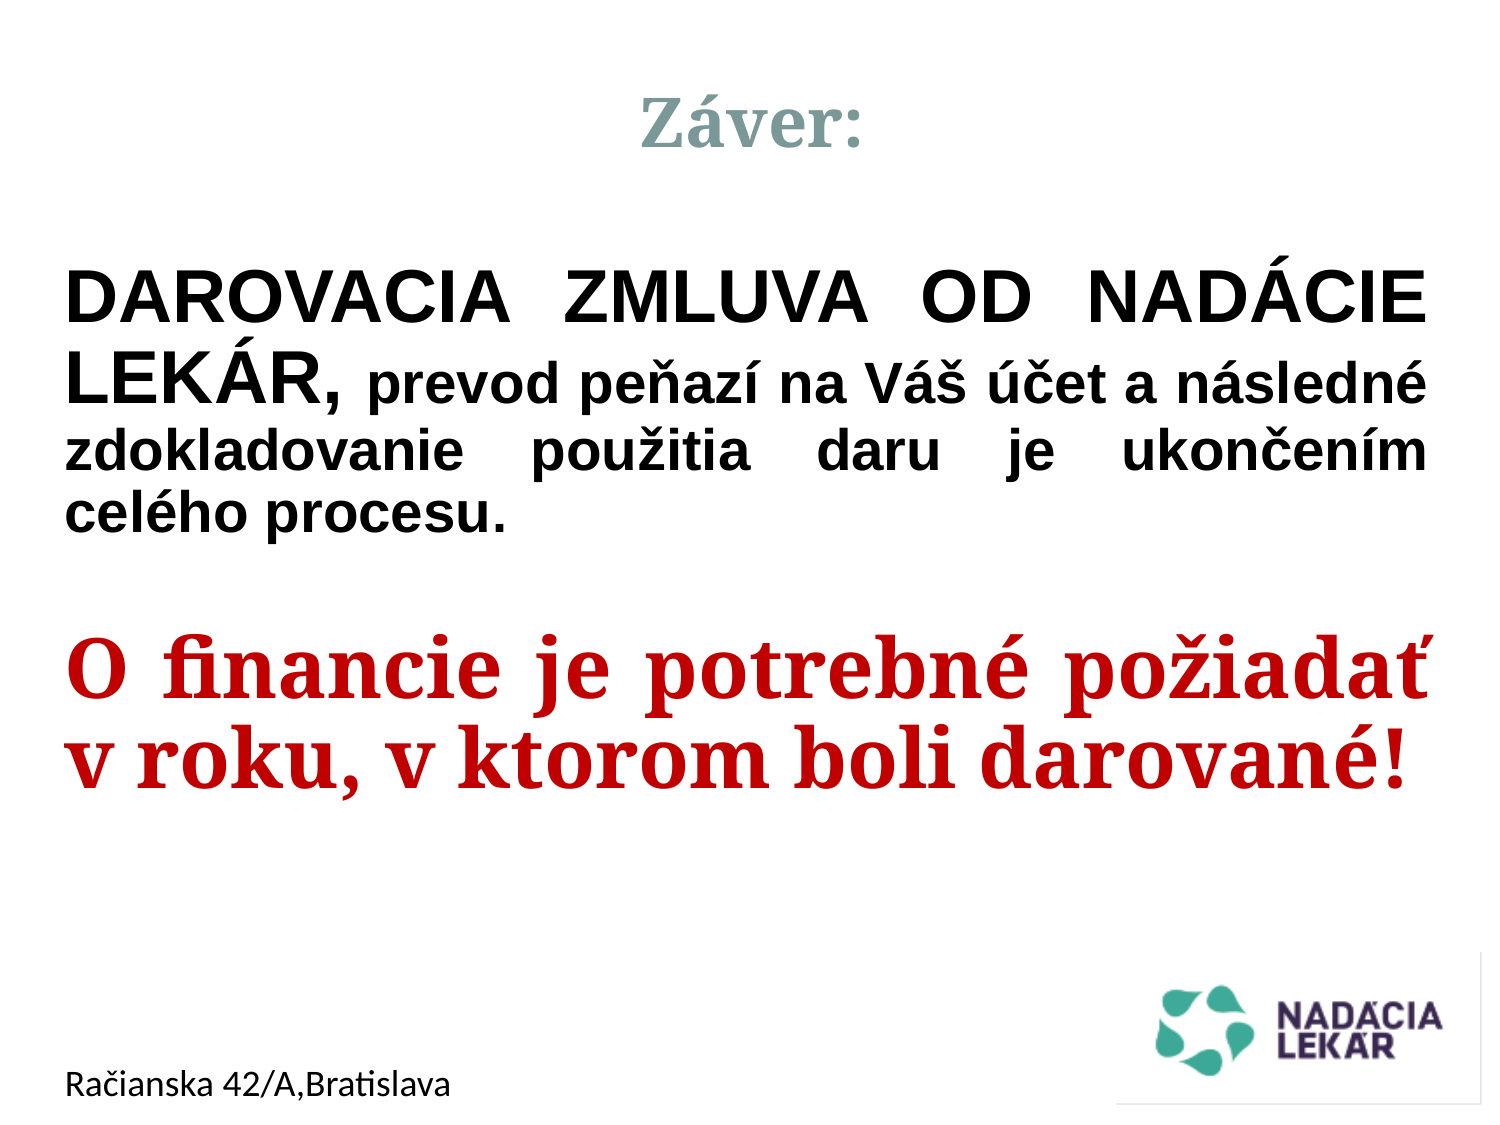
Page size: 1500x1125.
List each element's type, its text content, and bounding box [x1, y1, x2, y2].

picture [1116, 952, 1483, 1106]
title Záver: [54, 81, 1450, 200]
text_box Račianska 42/A,Bratislava [50, 1051, 638, 1112]
list DAROVACIA ZMLUVA OD NADÁCIE LEKÁR, prevod peňazí na Váš účet a následné zdokladovanie použitia daru je ukončením celého procesu. O financie je potrebné požiadať v roku, v ktorom boli darované! [49, 250, 1445, 1001]
